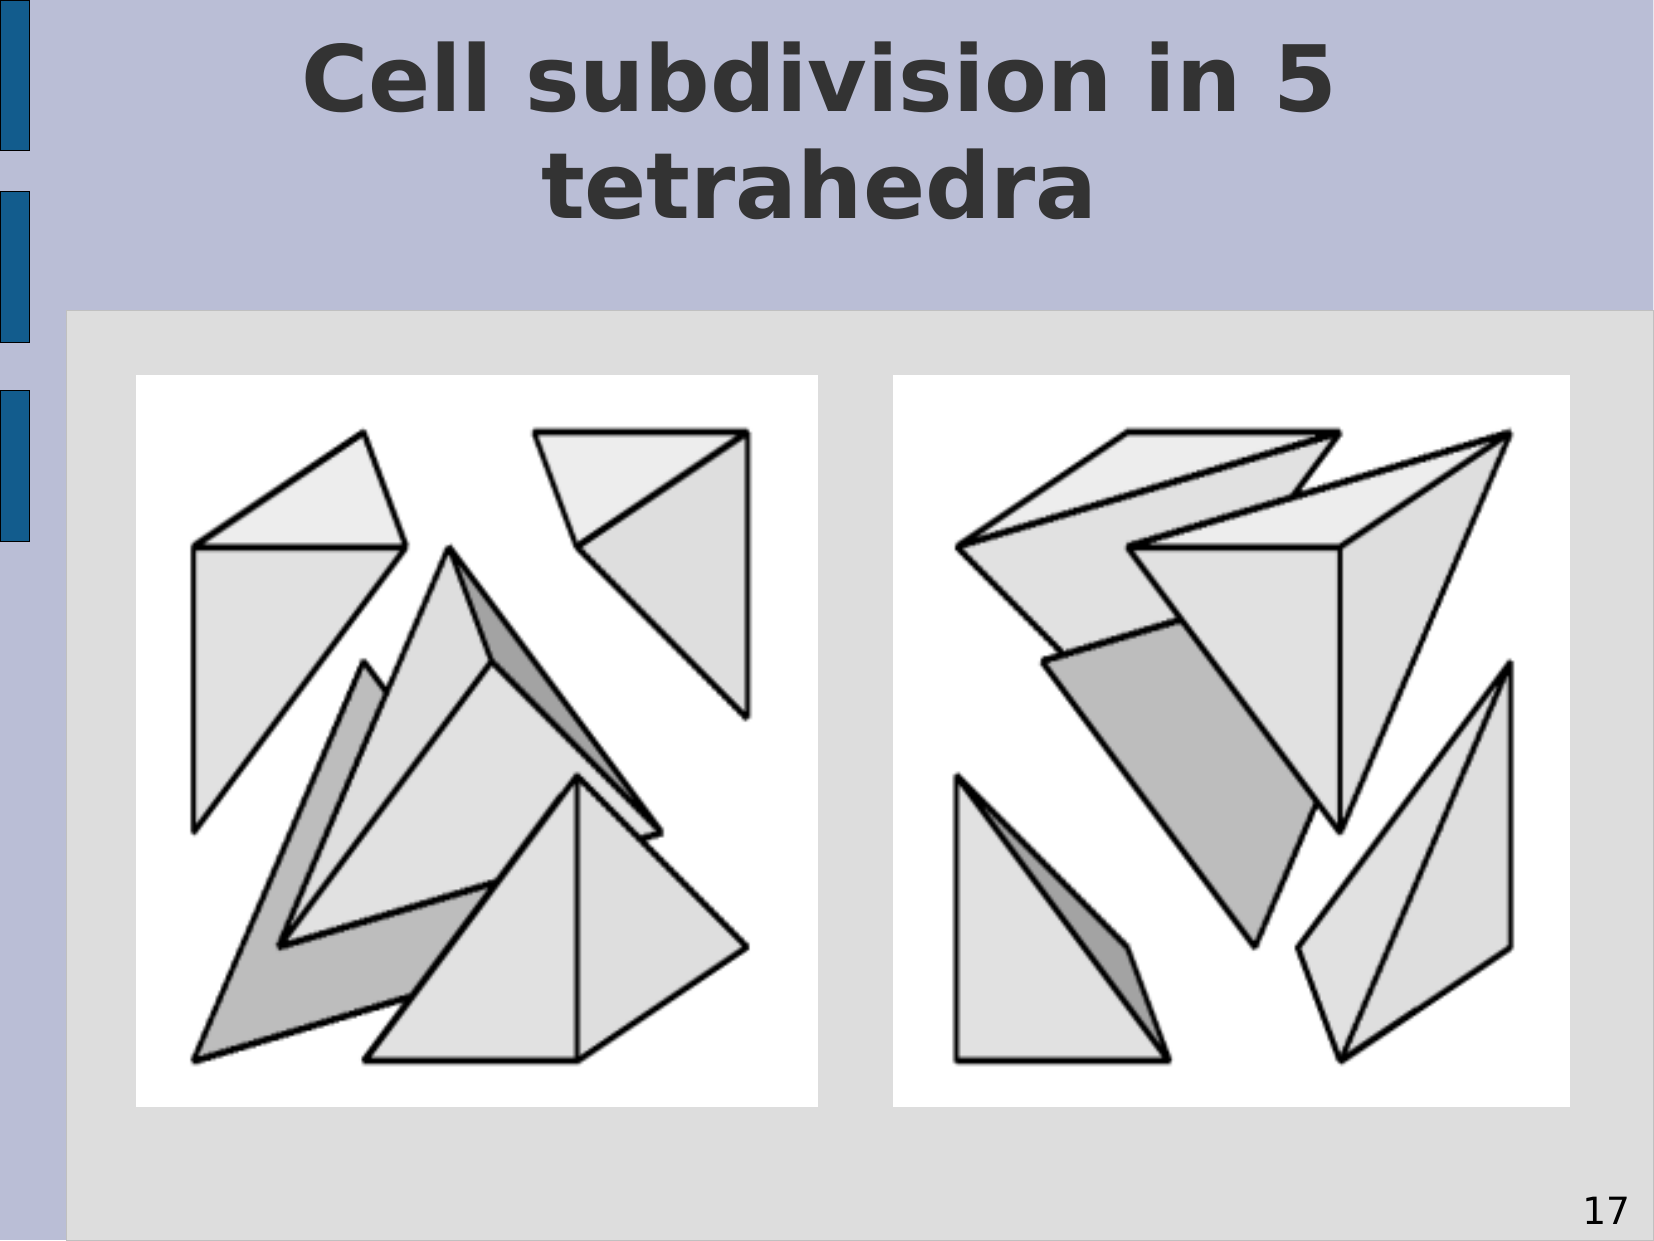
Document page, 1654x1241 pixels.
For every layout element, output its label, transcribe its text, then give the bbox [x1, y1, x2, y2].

picture [893, 375, 1570, 1107]
picture [136, 375, 818, 1107]
title Cell subdivision in 5 tetrahedra [110, 0, 1530, 249]
